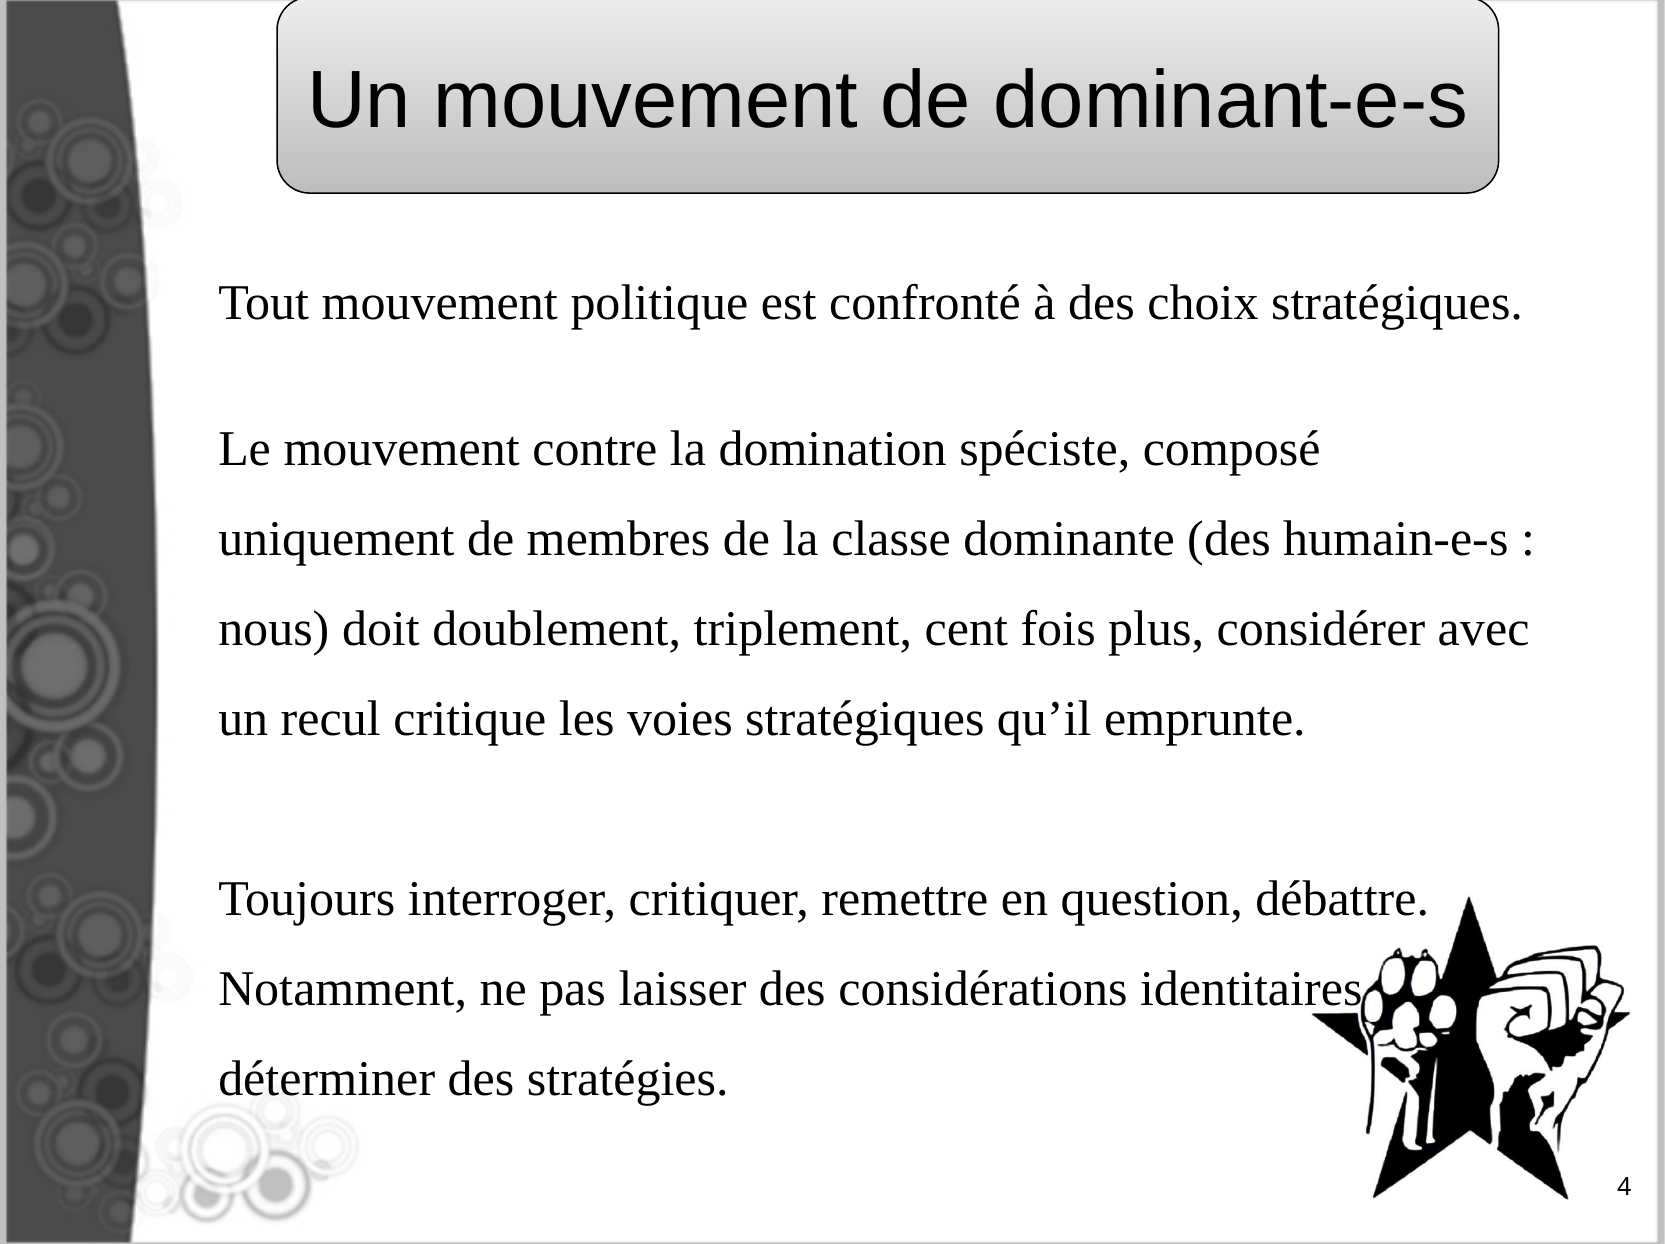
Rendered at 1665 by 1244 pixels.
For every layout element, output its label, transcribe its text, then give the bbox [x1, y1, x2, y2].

text_box [277, 0, 1499, 194]
text_box Tout mouvement politique est confronté à des choix stratégiques. Le mouvement contre la domination spéciste, composé uniquement de membres de la classe dominante (des humain-e-s : nous) doit doublement, triplement, cent fois plus, considérer avec un recul critique les voies stratégiques qu’il emprunte. Toujours interroger, critiquer, remettre en question, débattre. Notamment, ne pas laisser des considérations identitaires déterminer des stratégies. [210, 214, 1565, 1114]
slide_number <numéro> [1602, 1163, 1665, 1209]
text_box Un mouvement de dominant-e-s [285, 38, 1491, 152]
picture [3, 0, 1662, 1244]
